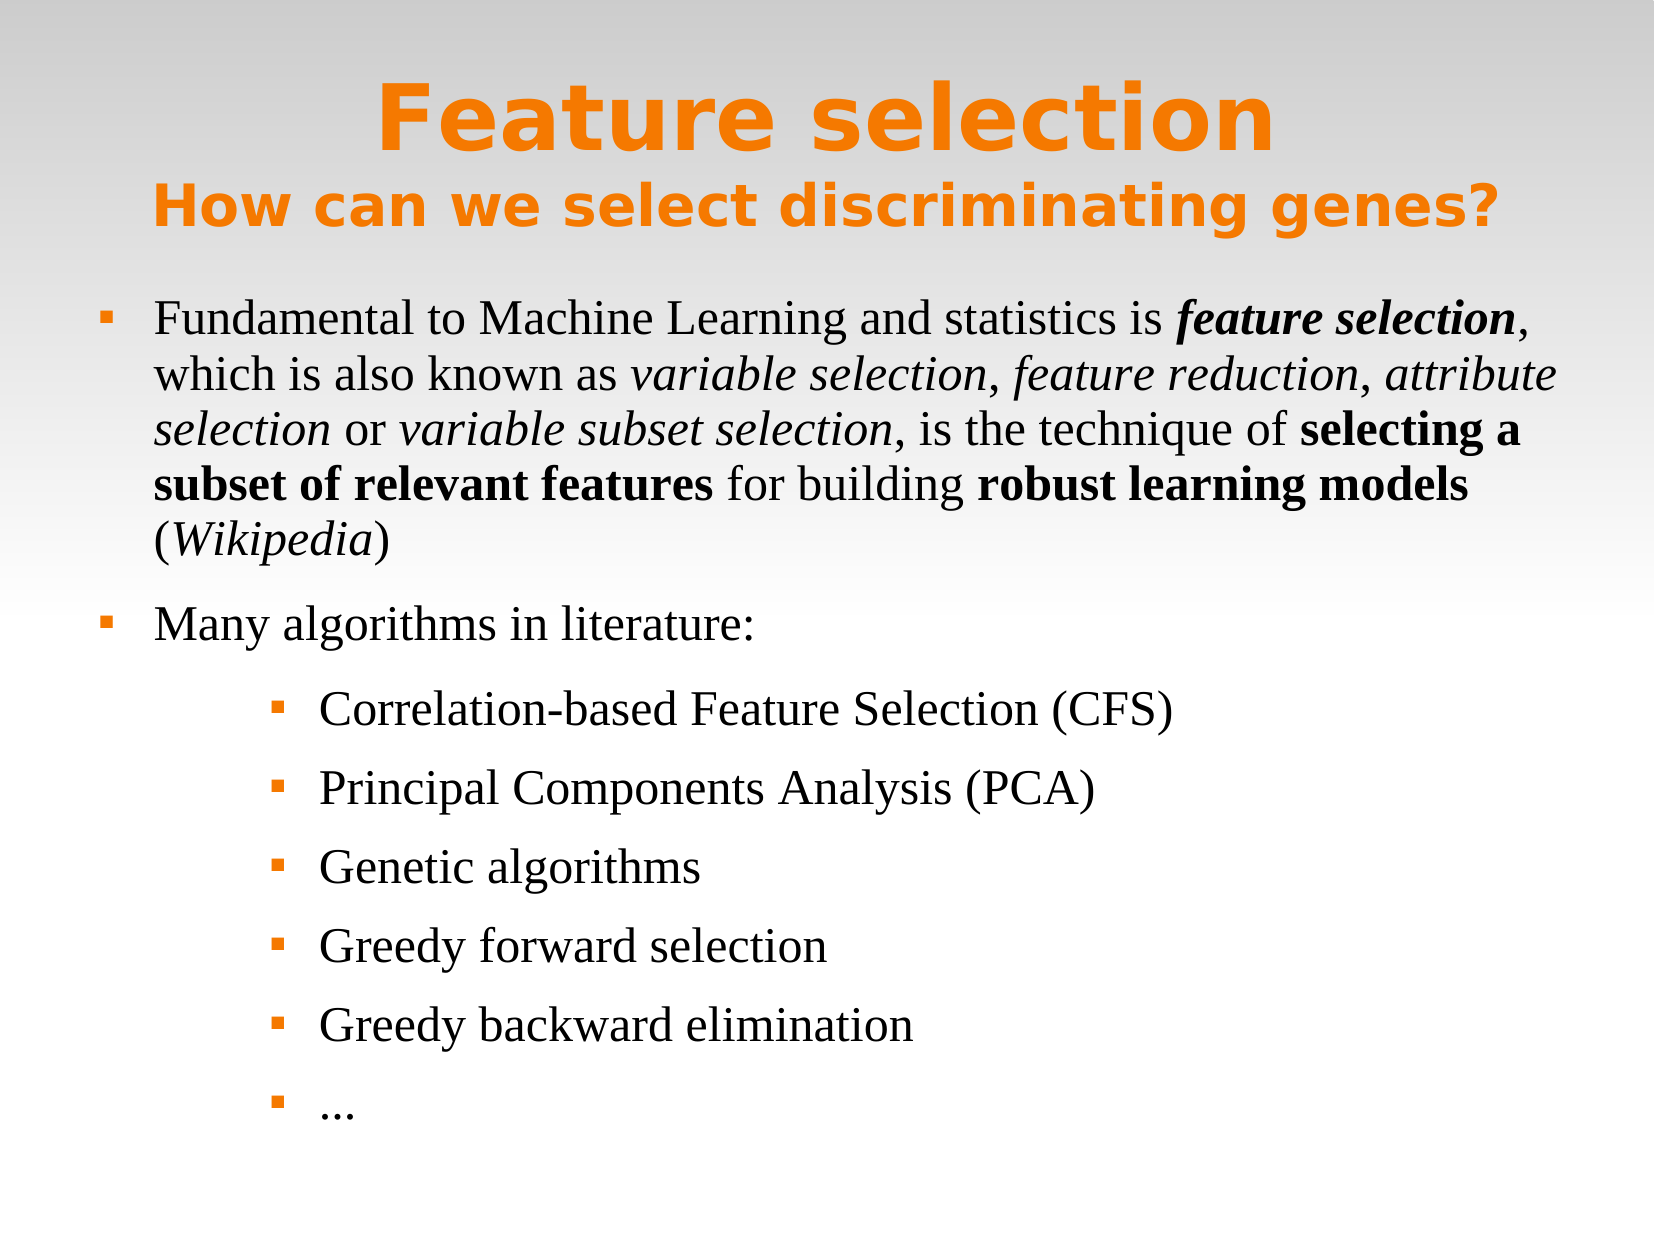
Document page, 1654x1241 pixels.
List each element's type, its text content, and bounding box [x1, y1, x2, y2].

title Feature selection How can we select discriminating genes? [82, 49, 1571, 257]
list Fundamental to Machine Learning and statistics is feature selection, which is also known as variable selection, feature reduction, attribute selection or variable subset selection, is the technique of selecting a subset of relevant features for building robust learning models (Wikipedia) Many algorithms in literature: Correlation-based Feature Selection (CFS) Principal Components Analysis (PCA) Genetic algorithms Greedy forward selection Greedy backward elimination ... [82, 290, 1571, 1207]
